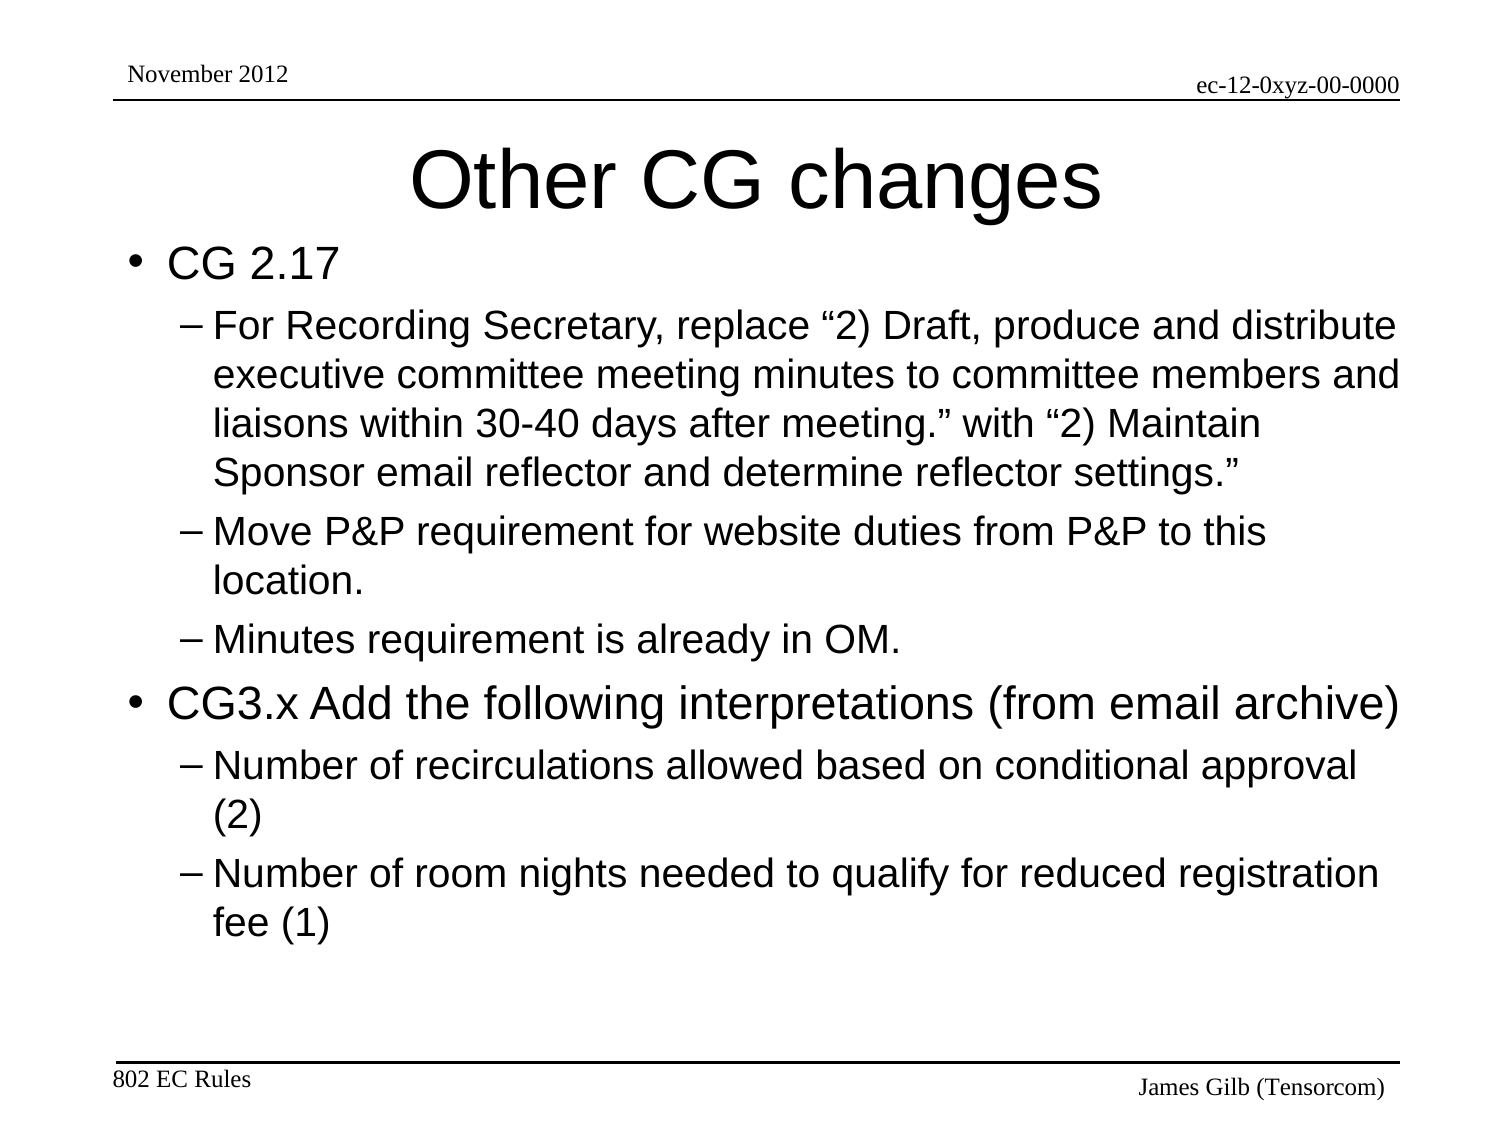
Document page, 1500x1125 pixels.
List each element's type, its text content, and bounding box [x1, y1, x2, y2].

title Other CG changes [112, 112, 1401, 224]
list CG 2.17 For Recording Secretary, replace “2) Draft, produce and distribute executive committee meeting minutes to committee members and liaisons within 30-40 days after meeting.” with “2) Maintain Sponsor email reflector and determine reflector settings.” Move P&P requirement for website duties from P&P to this location. Minutes requirement is already in OM. CG3.x Add the following interpretations (from email archive) Number of recirculations allowed based on conditional approval (2) Number of room nights needed to qualify for reduced registration fee (1) [112, 224, 1426, 1051]
